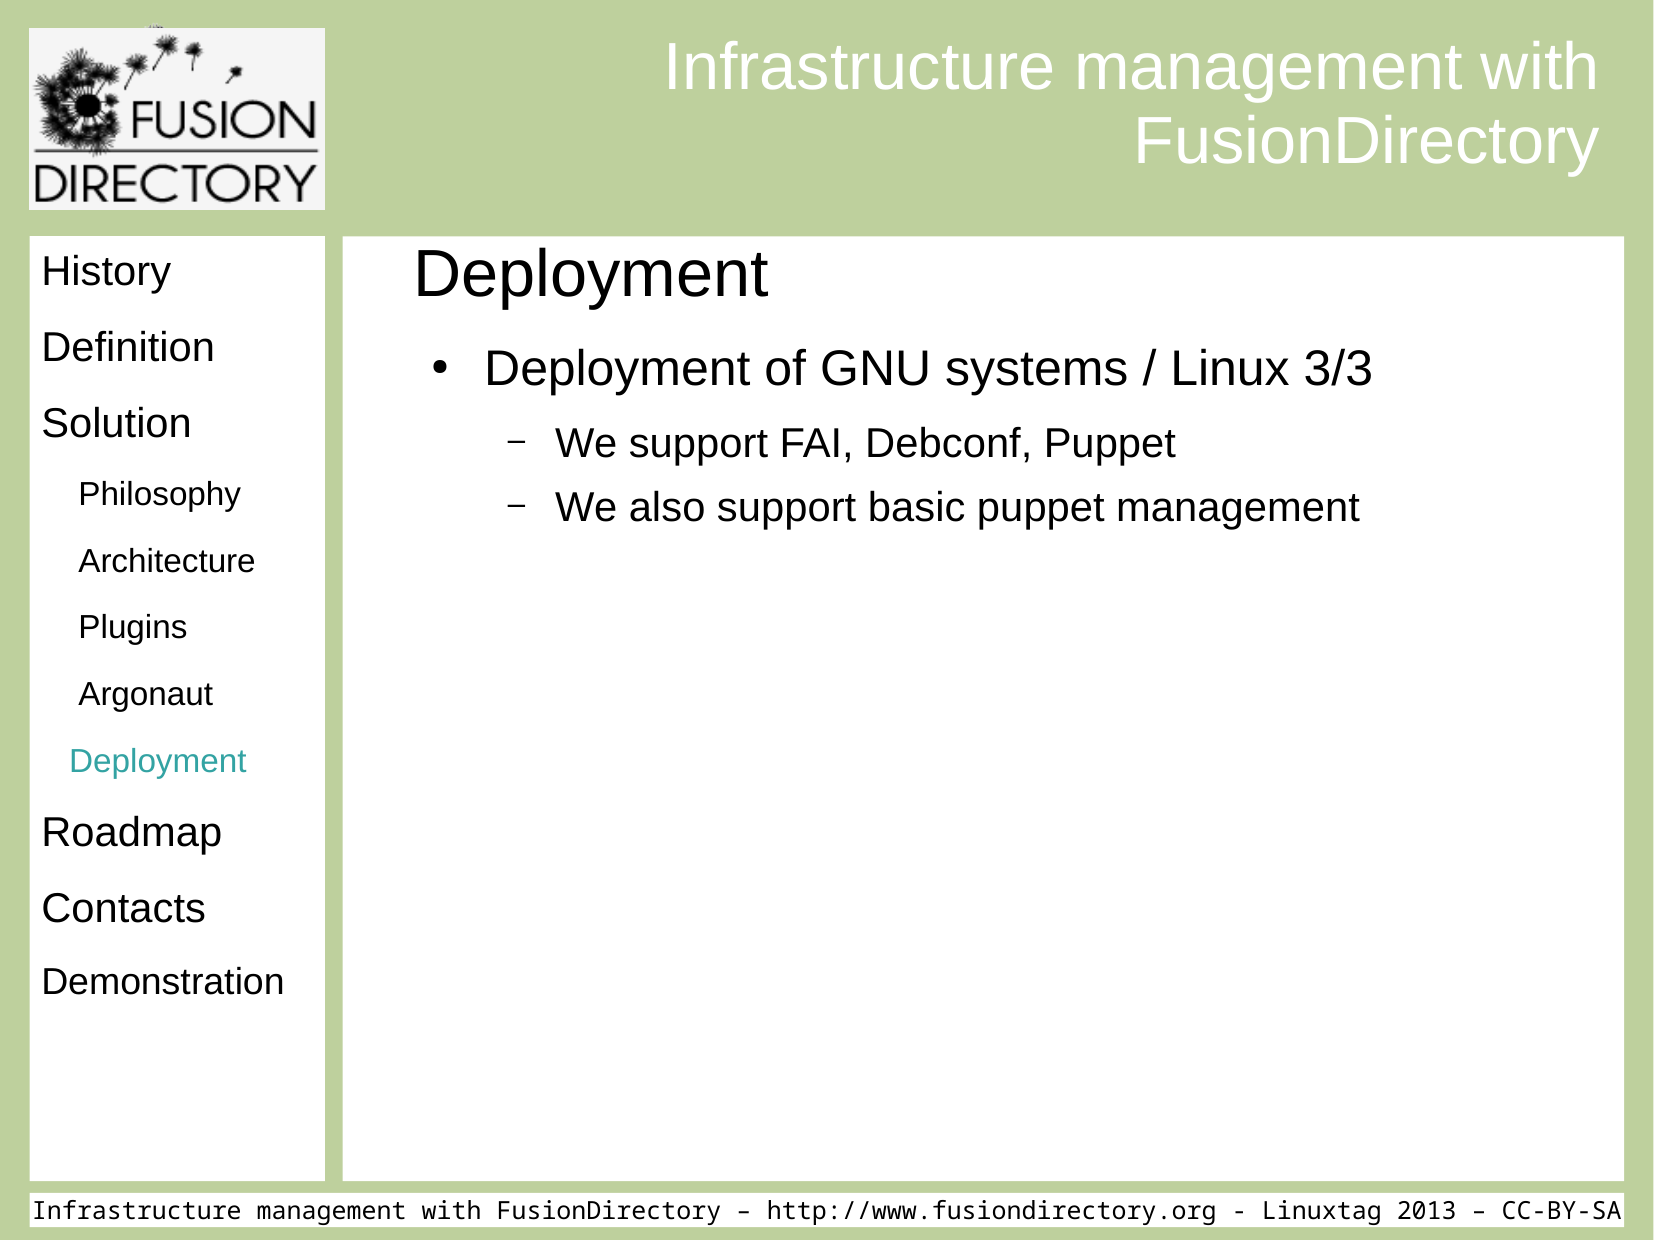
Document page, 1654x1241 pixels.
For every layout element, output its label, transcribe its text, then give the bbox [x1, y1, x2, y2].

picture [29, 17, 325, 210]
list History Definition Solution Philosophy Architecture Plugins Argonaut Deployment Roadmap Contacts Demonstration [29, 236, 325, 1182]
list Deployment Deployment of GNU systems / Linux 3/3 We support FAI, Debconf, Puppet We also support basic puppet management [342, 236, 1625, 1182]
title Infrastructure management with FusionDirectory [277, 0, 1601, 208]
